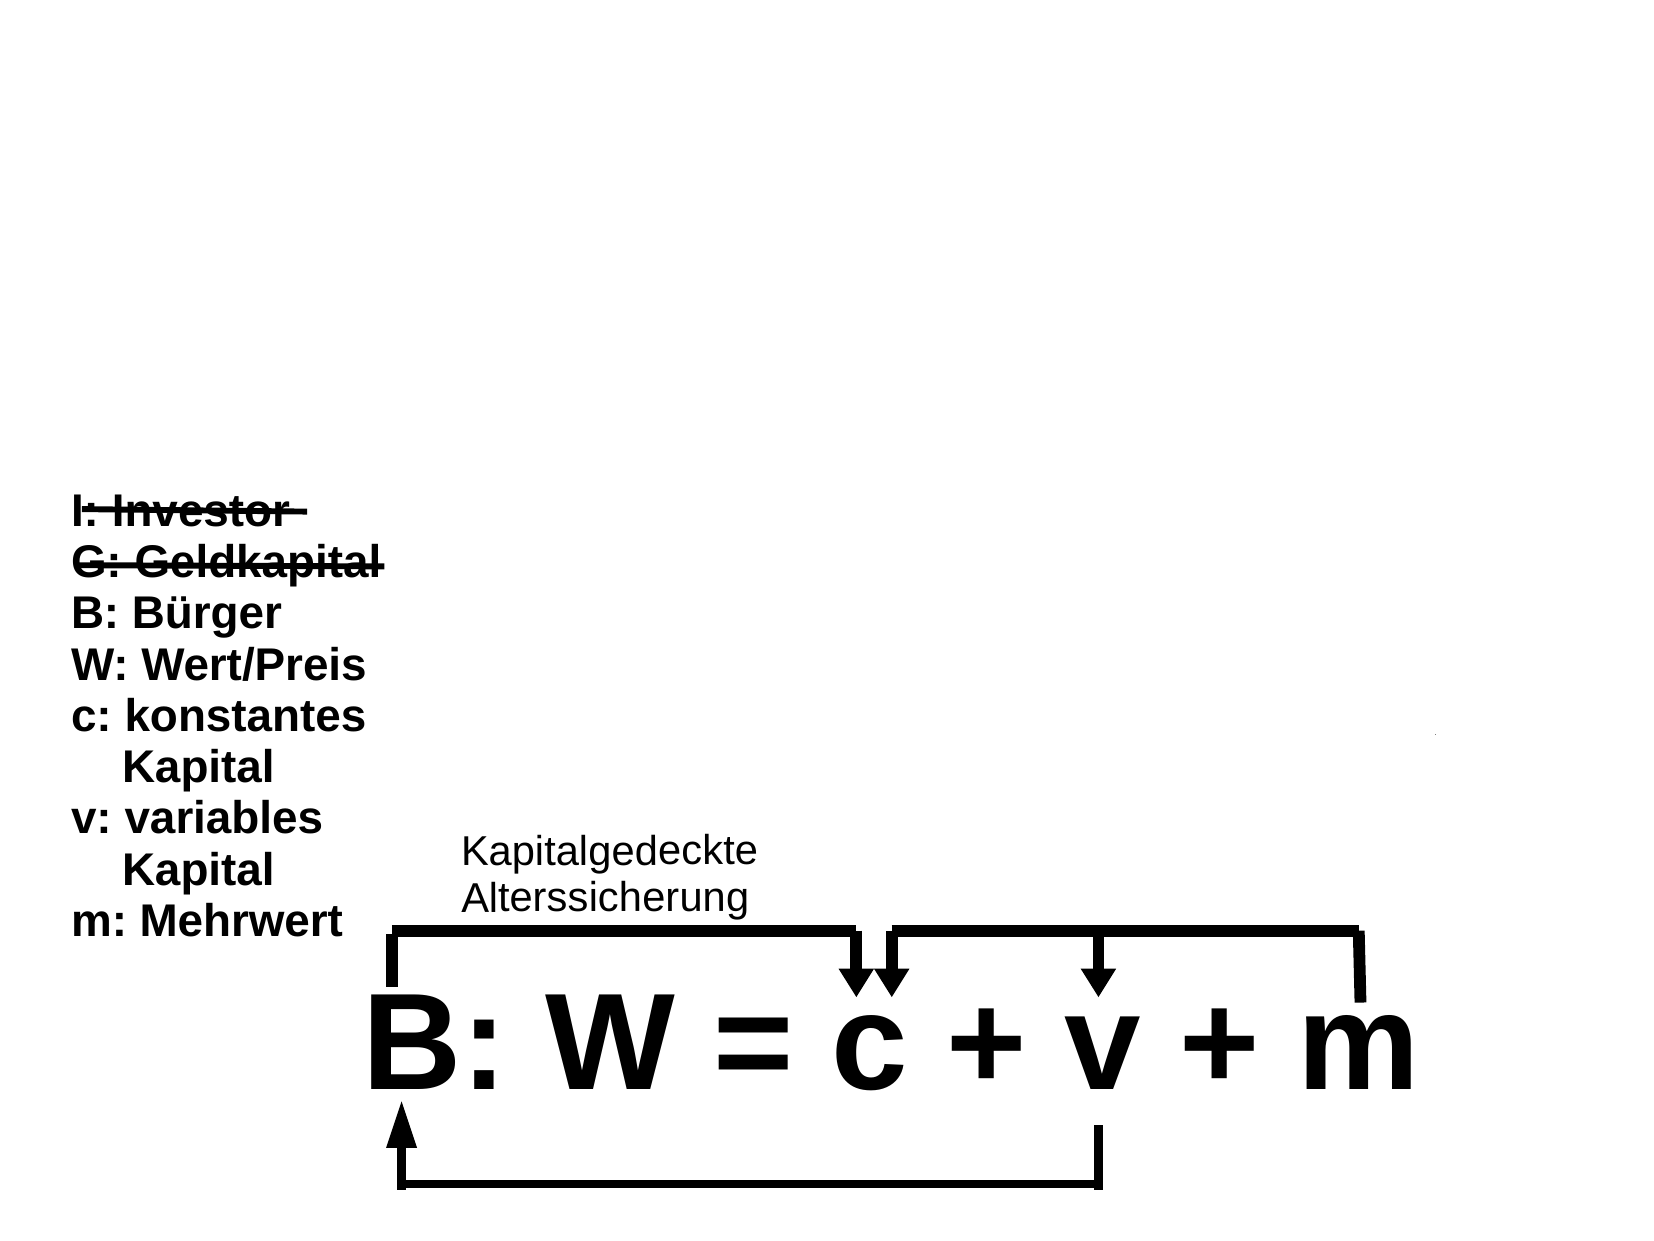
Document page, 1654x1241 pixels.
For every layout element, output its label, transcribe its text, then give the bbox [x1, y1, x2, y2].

text_box B: W = c + v + m [301, 342, 1436, 1127]
text_box I: Investor G: Geldkapital B: Bürger W: Wert/Preis c: konstantes Kapital v: variables Kapital m: Mehrwert [56, 477, 397, 954]
text_box Kapitalgedeckte Alterssicherung [446, 819, 785, 925]
